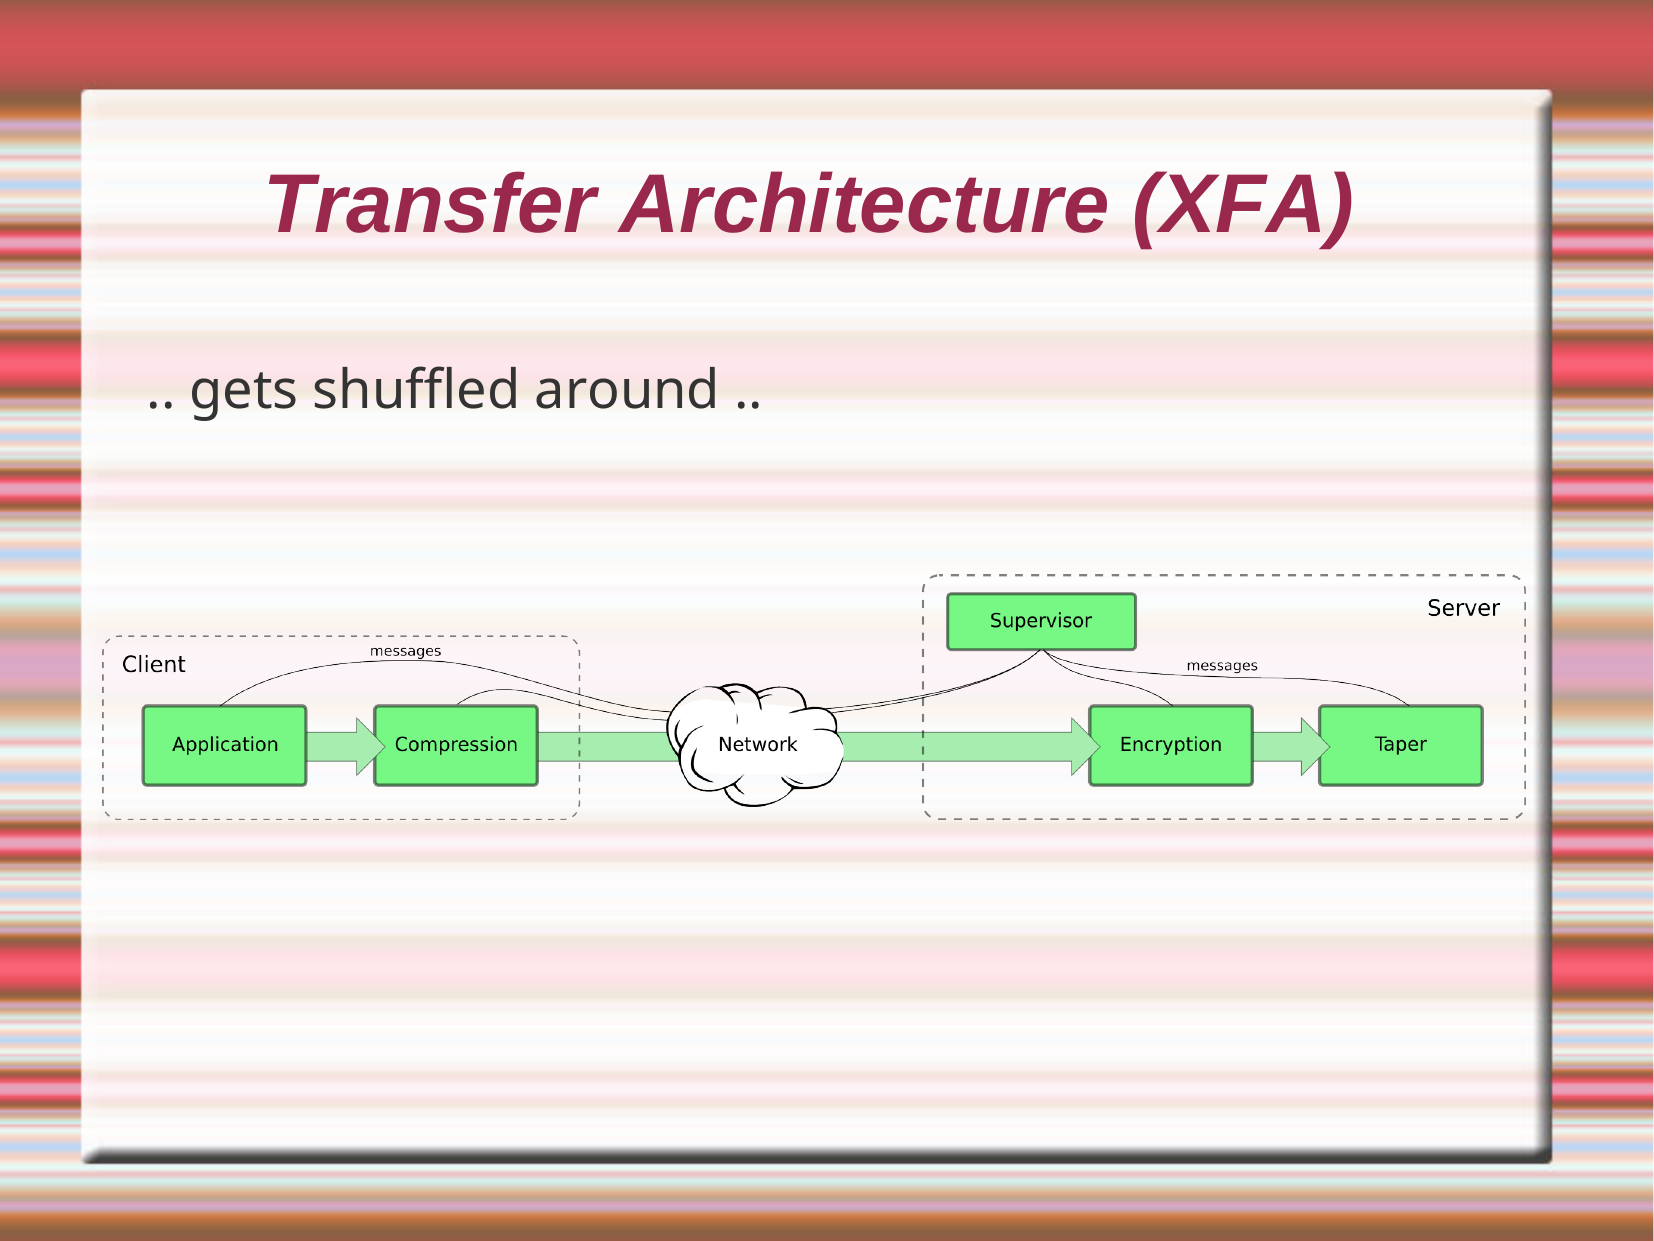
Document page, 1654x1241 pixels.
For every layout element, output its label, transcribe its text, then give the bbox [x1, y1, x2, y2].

list .. gets shuffled around .. [134, 350, 1516, 1038]
title Transfer Architecture (XFA) [88, 100, 1531, 308]
picture [0, 0, 1654, 1241]
